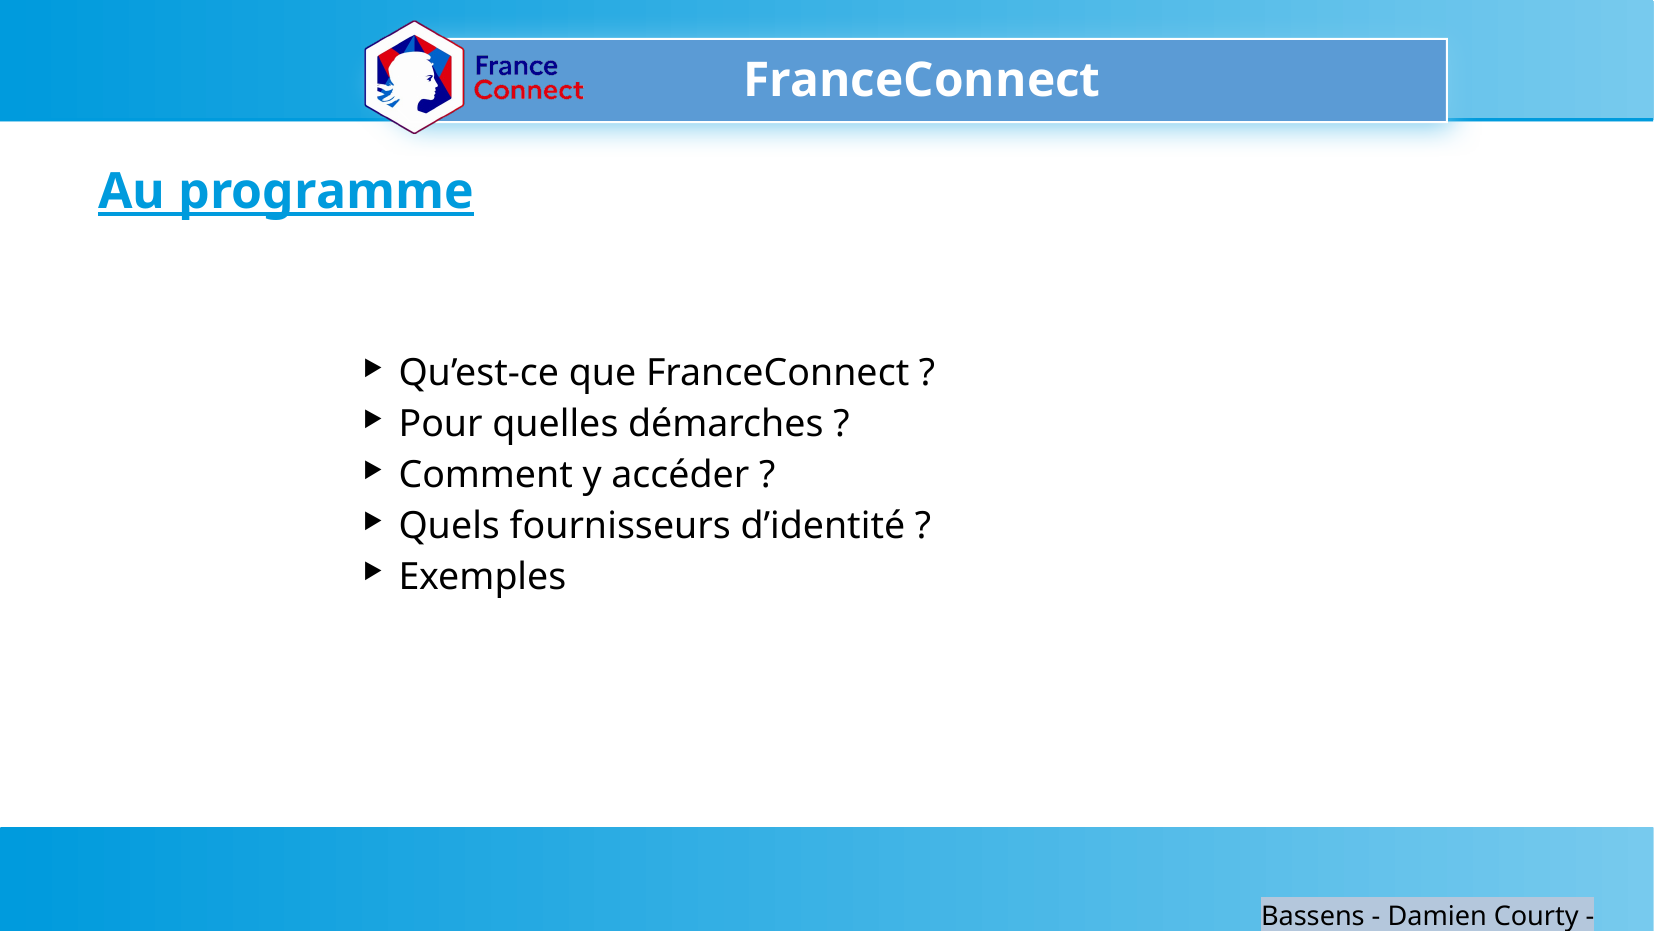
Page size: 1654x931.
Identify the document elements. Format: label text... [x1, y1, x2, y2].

text_box Bassens - Damien Courty - 2024 [1246, 889, 1654, 931]
text_box FranceConnect [586, 38, 1447, 123]
picture [361, 17, 586, 136]
text_box Qu’est-ce que FranceConnect ? Pour quelles démarches ? Comment y accéder ? Quels fournisseurs d’identité ? Exemples [348, 286, 1063, 591]
text_box Au programme [83, 147, 520, 222]
